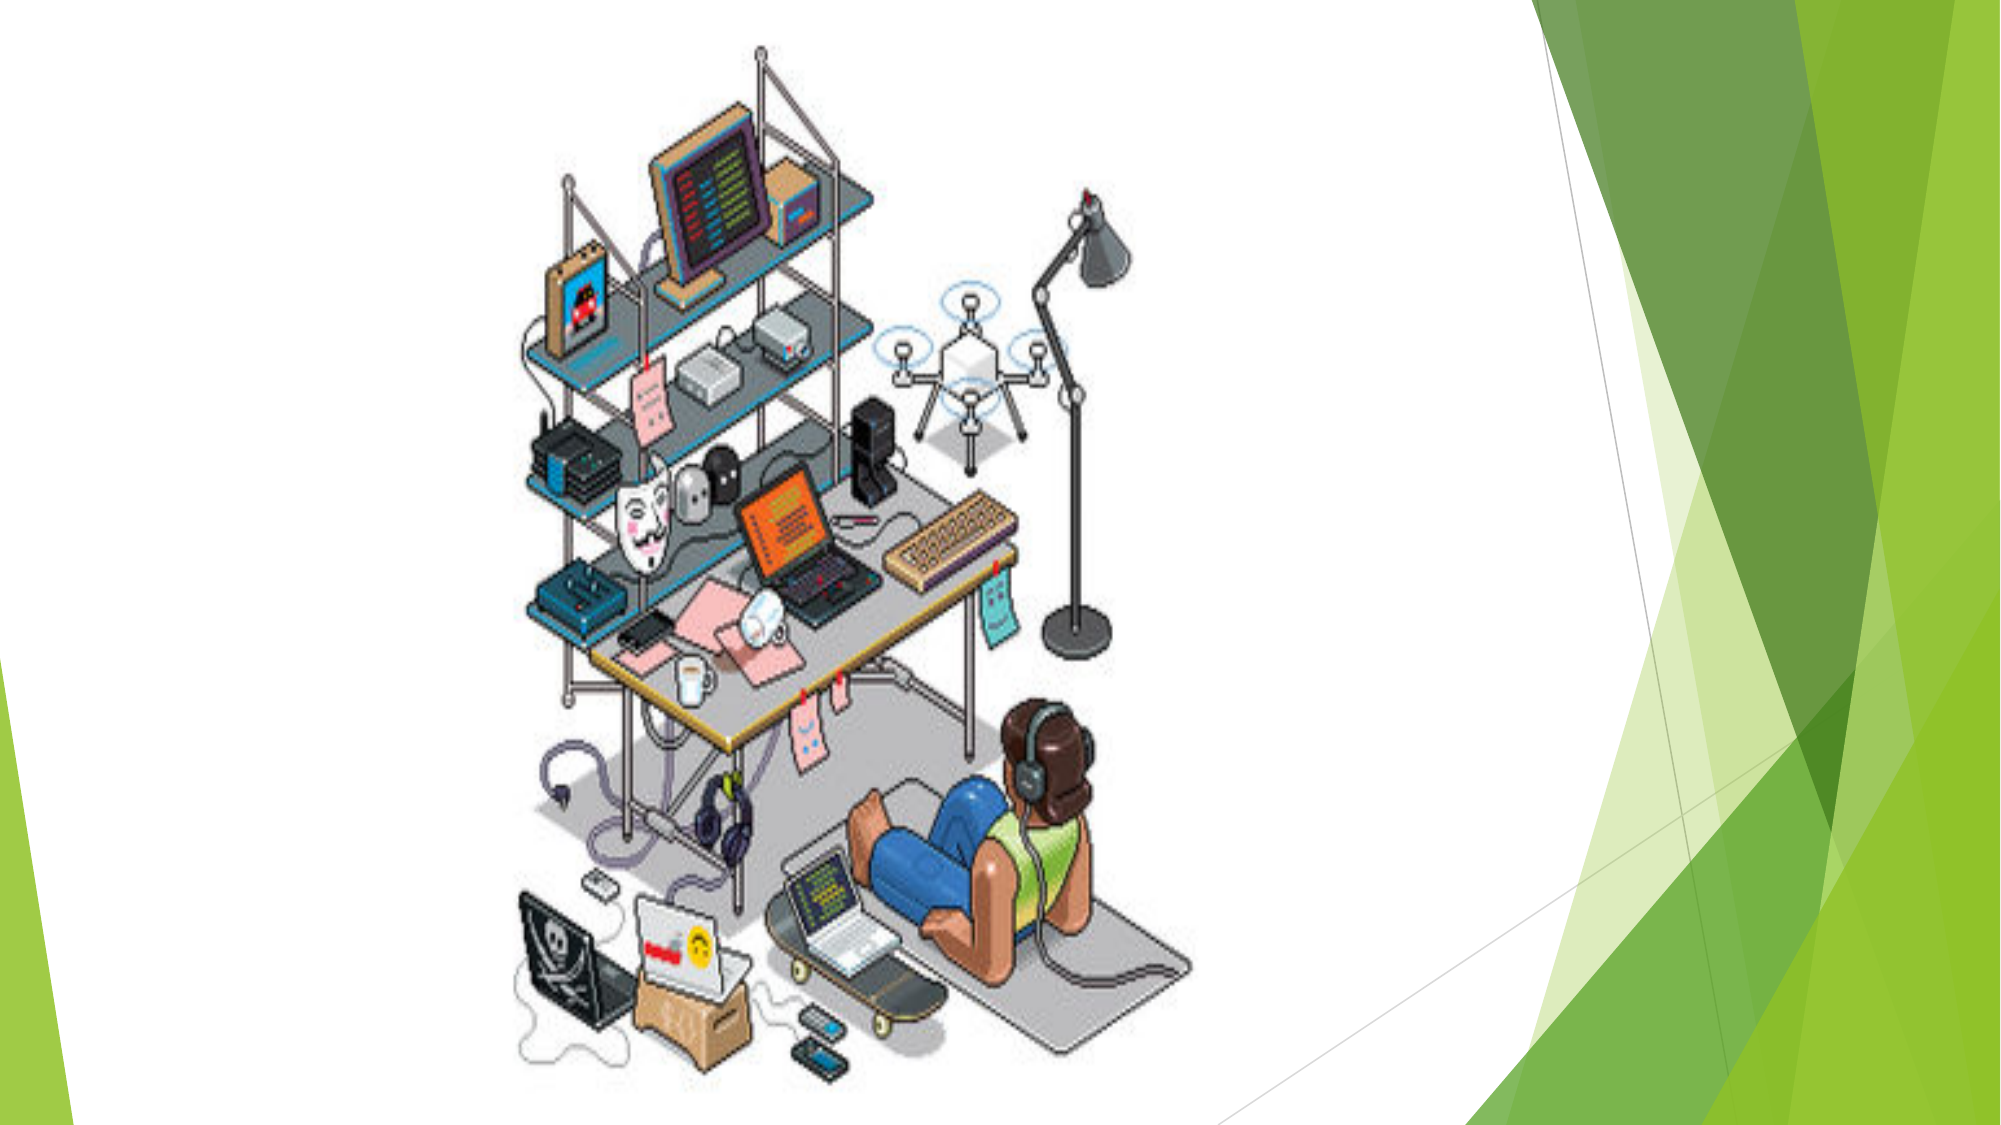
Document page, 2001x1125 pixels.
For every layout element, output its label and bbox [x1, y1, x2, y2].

picture [486, 37, 1214, 1125]
